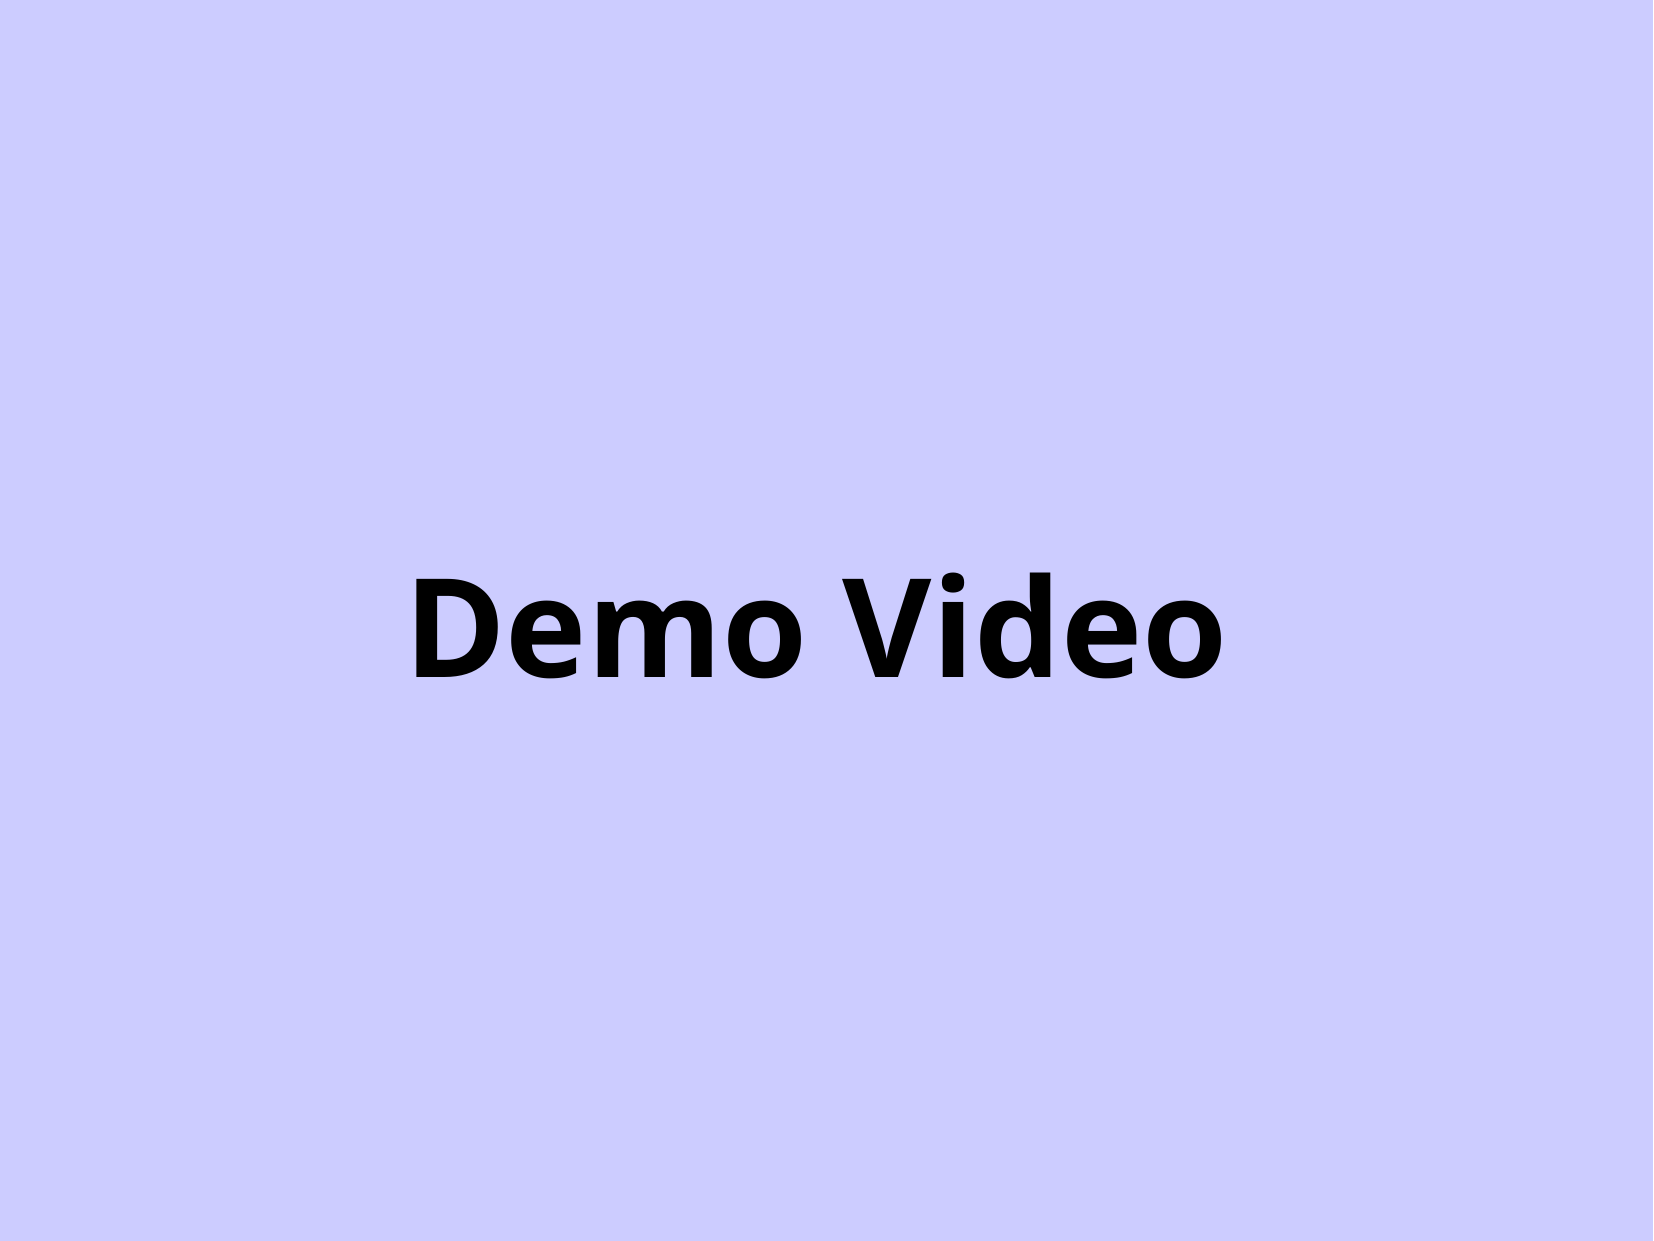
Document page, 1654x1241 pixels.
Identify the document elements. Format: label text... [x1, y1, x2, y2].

title Demo Video [72, 527, 1561, 721]
